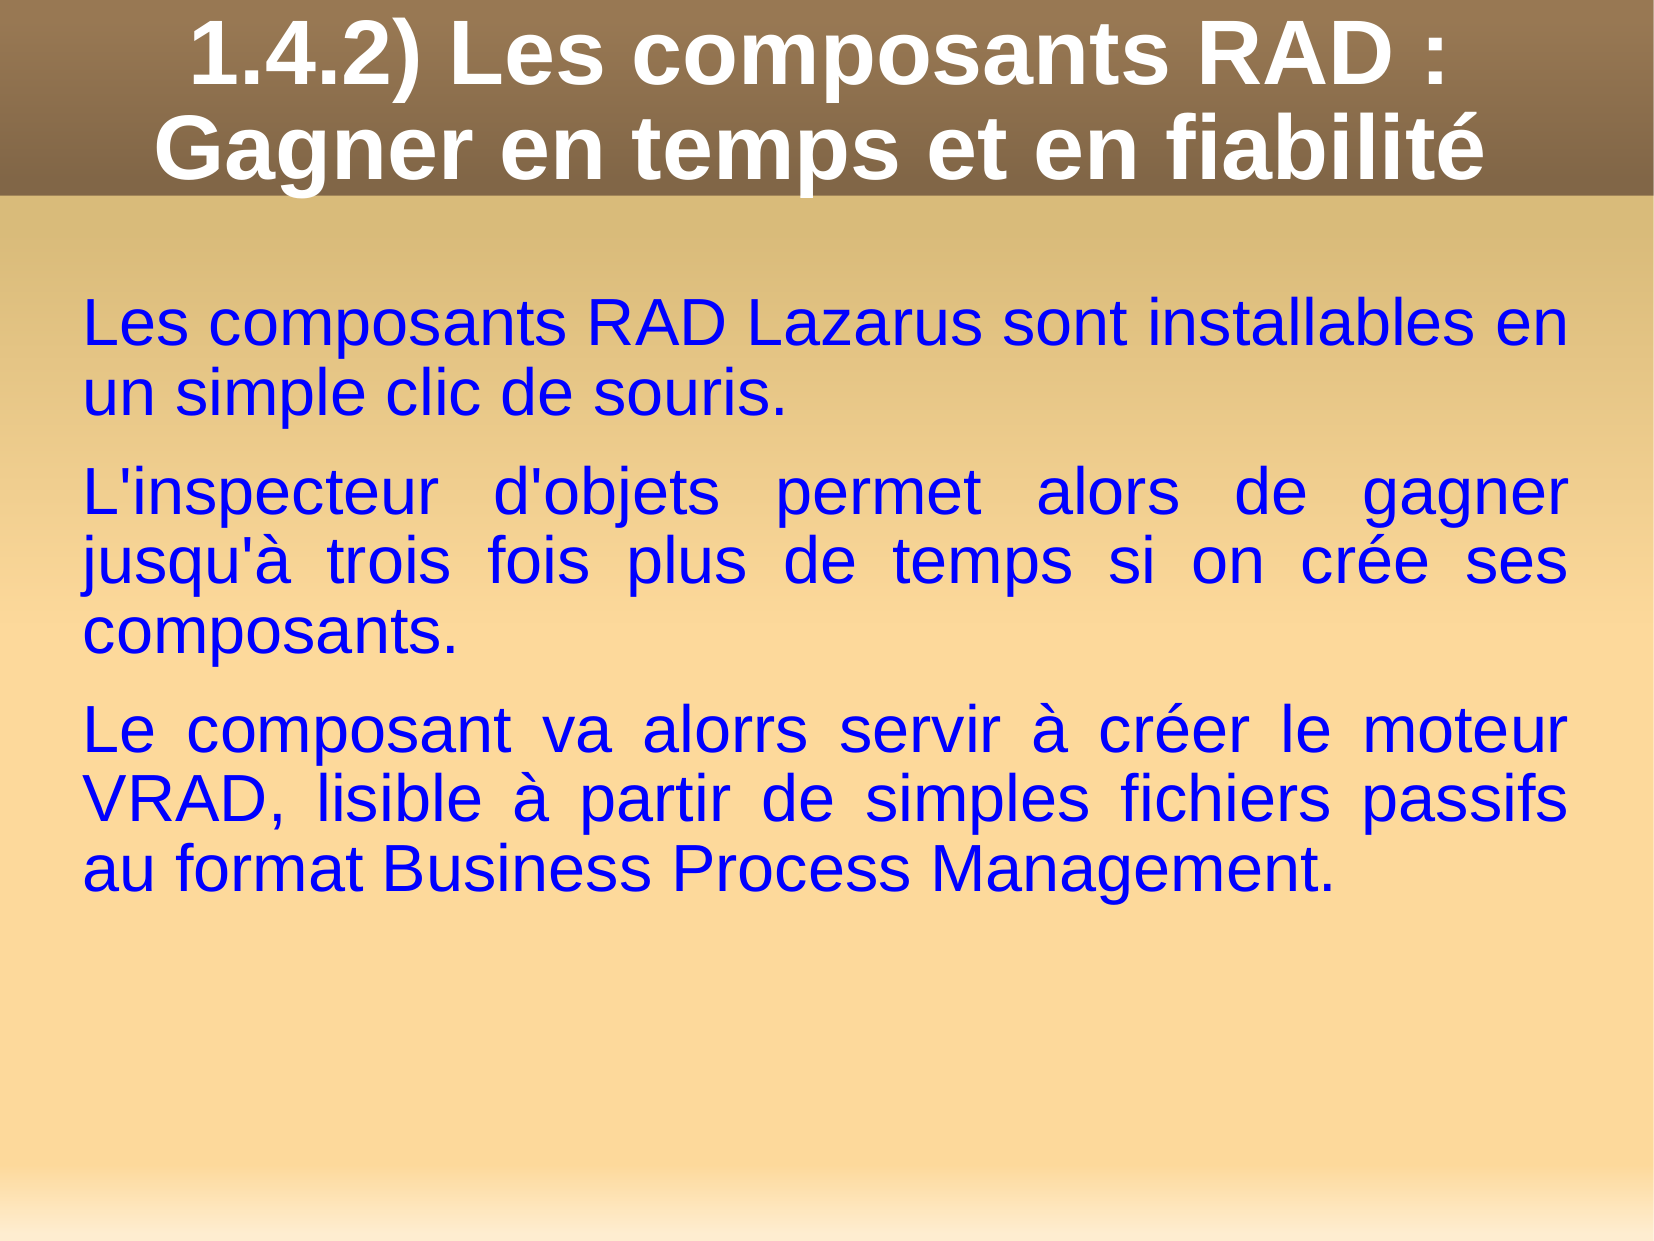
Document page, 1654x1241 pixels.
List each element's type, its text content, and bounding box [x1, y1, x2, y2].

list Les composants RAD Lazarus sont installables en un simple clic de souris. L'inspecteur d'objets permet alors de gagner jusqu'à trois fois plus de temps si on crée ses composants. Le composant va alorrs servir à créer le moteur VRAD, lisible à partir de simples fichiers passifs au format Business Process Management. [82, 290, 1571, 1094]
picture [0, 0, 1654, 1241]
title 1.4.2) Les composants RAD : Gagner en temps et en fiabilité [76, 4, 1565, 203]
